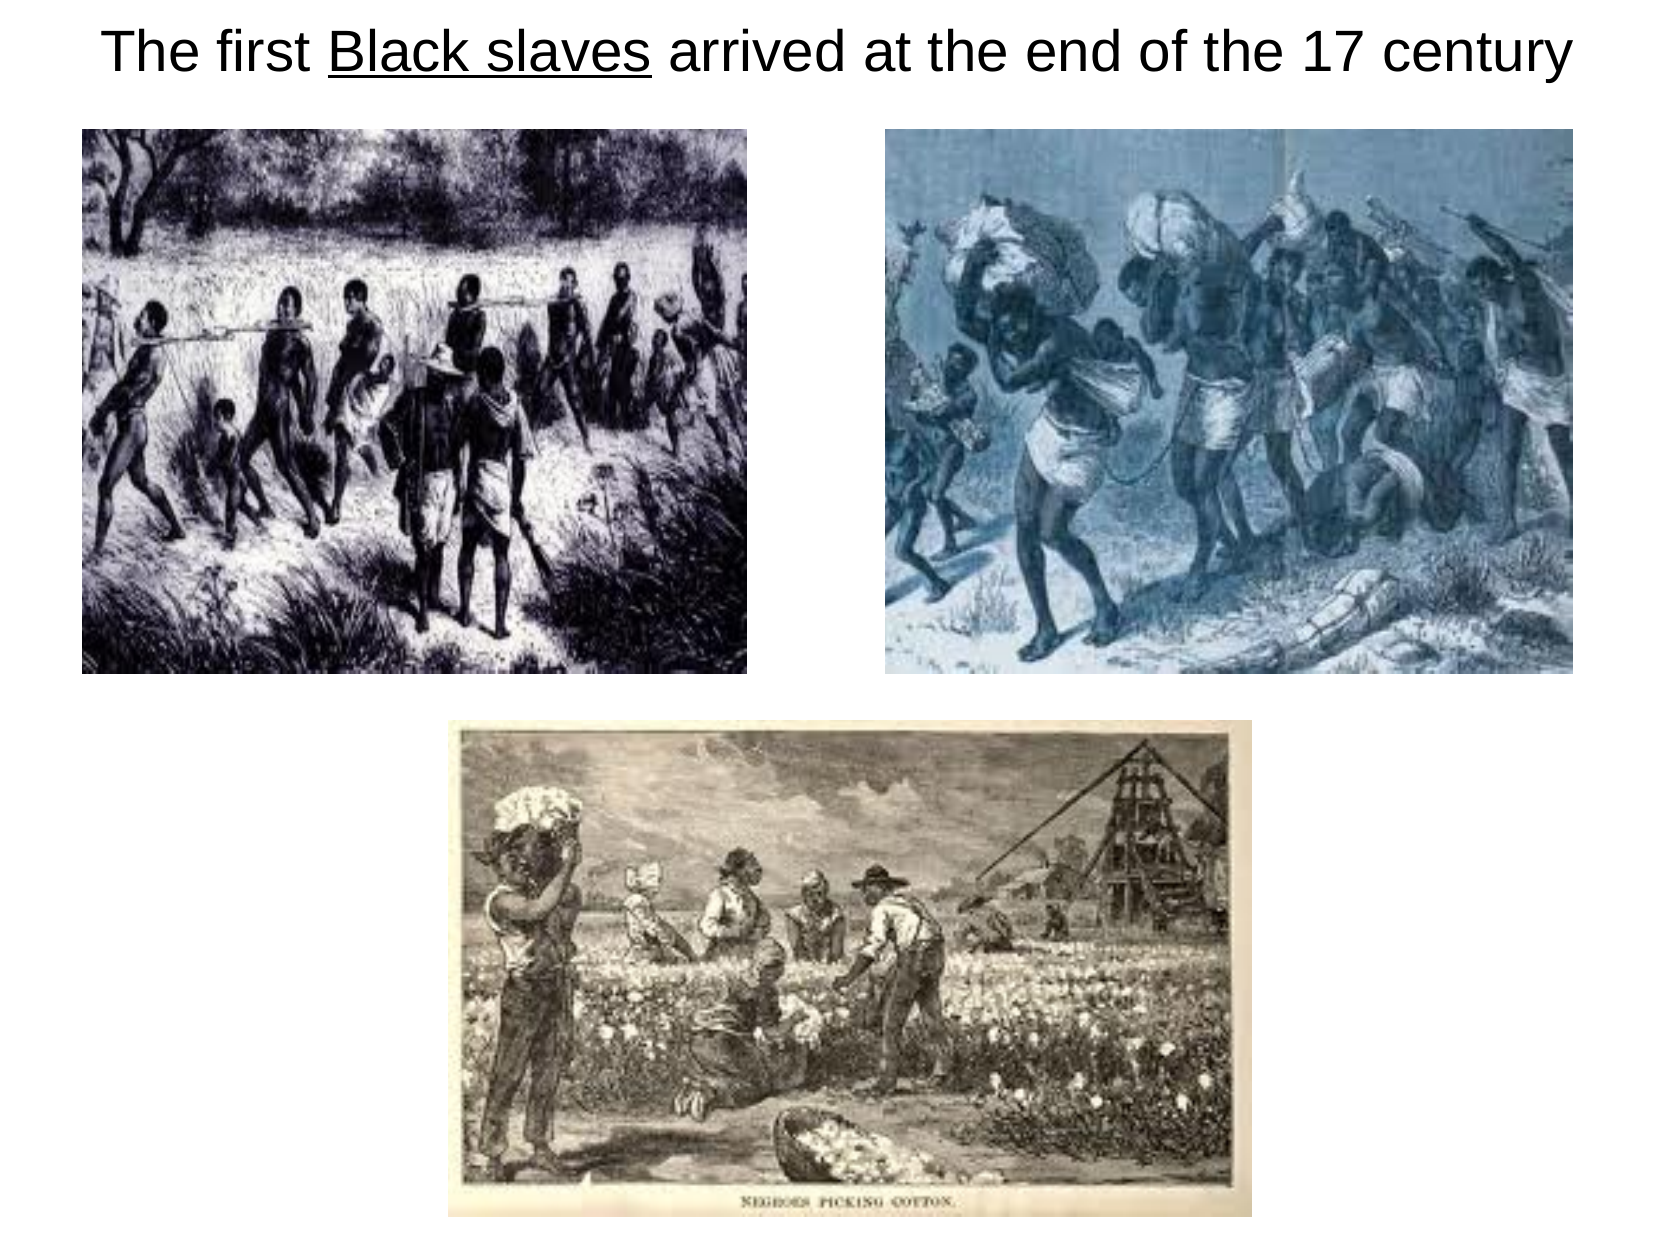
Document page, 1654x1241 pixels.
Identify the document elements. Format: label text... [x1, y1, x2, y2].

picture [885, 129, 1573, 674]
picture [82, 129, 747, 674]
text_box The first Black slaves arrived at the end of the 17 century [85, 11, 1607, 92]
picture [448, 720, 1252, 1217]
